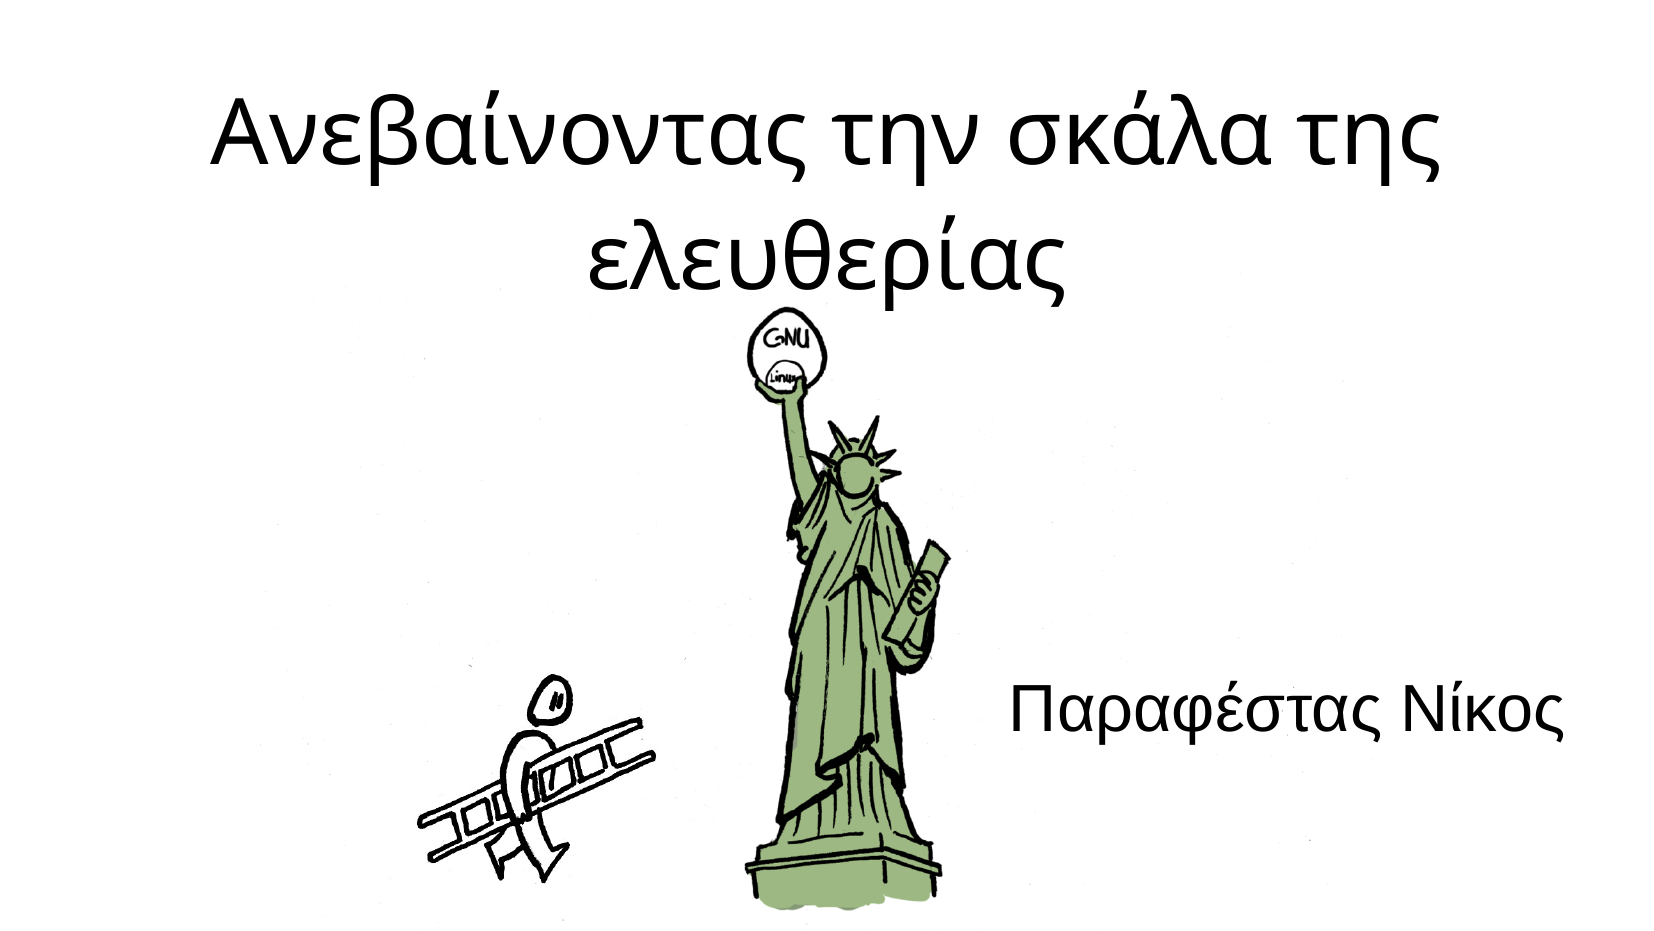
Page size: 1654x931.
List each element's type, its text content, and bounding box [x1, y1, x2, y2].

subtitle Παραφέστας Νίκος [915, 561, 1654, 857]
picture [259, 317, 1372, 931]
title Ανεβαίνοντας την σκάλα της ελευθερίας [82, 66, 1571, 317]
